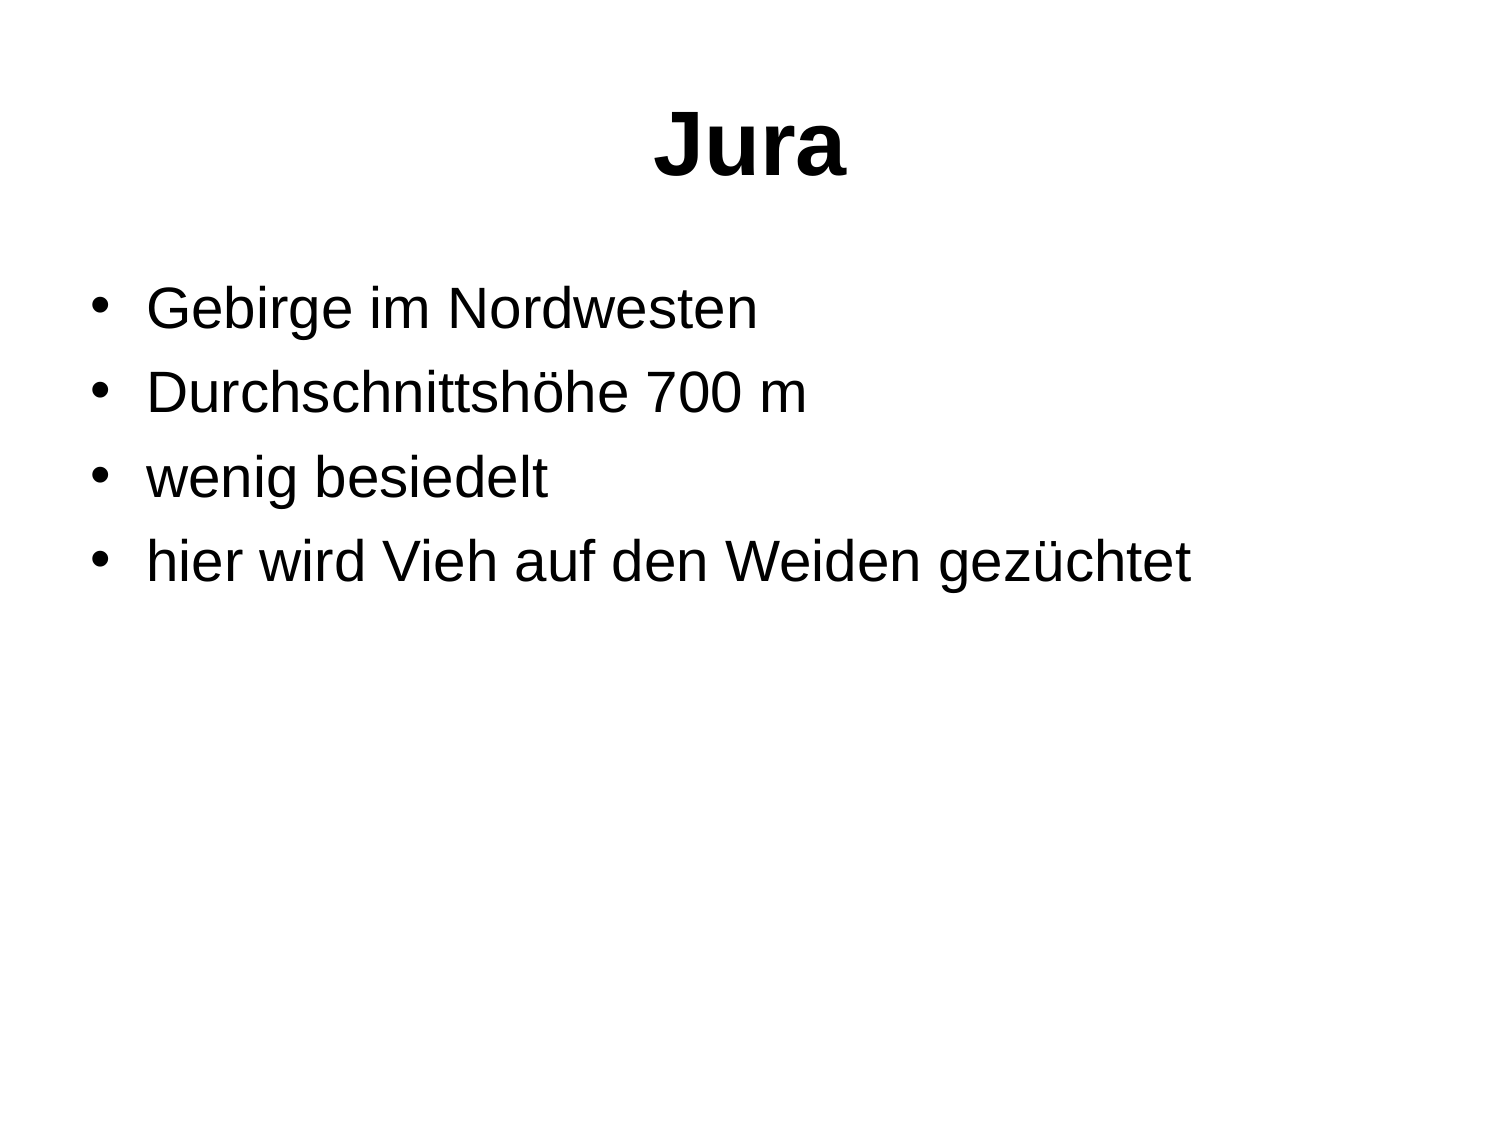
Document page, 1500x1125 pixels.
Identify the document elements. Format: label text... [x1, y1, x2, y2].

list Gebirge im Nordwesten Durchschnittshöhe 700 m wenig besiedelt hier wird Vieh auf den Weiden gezüchtet [75, 262, 1426, 1006]
title Jura [75, 45, 1426, 233]
